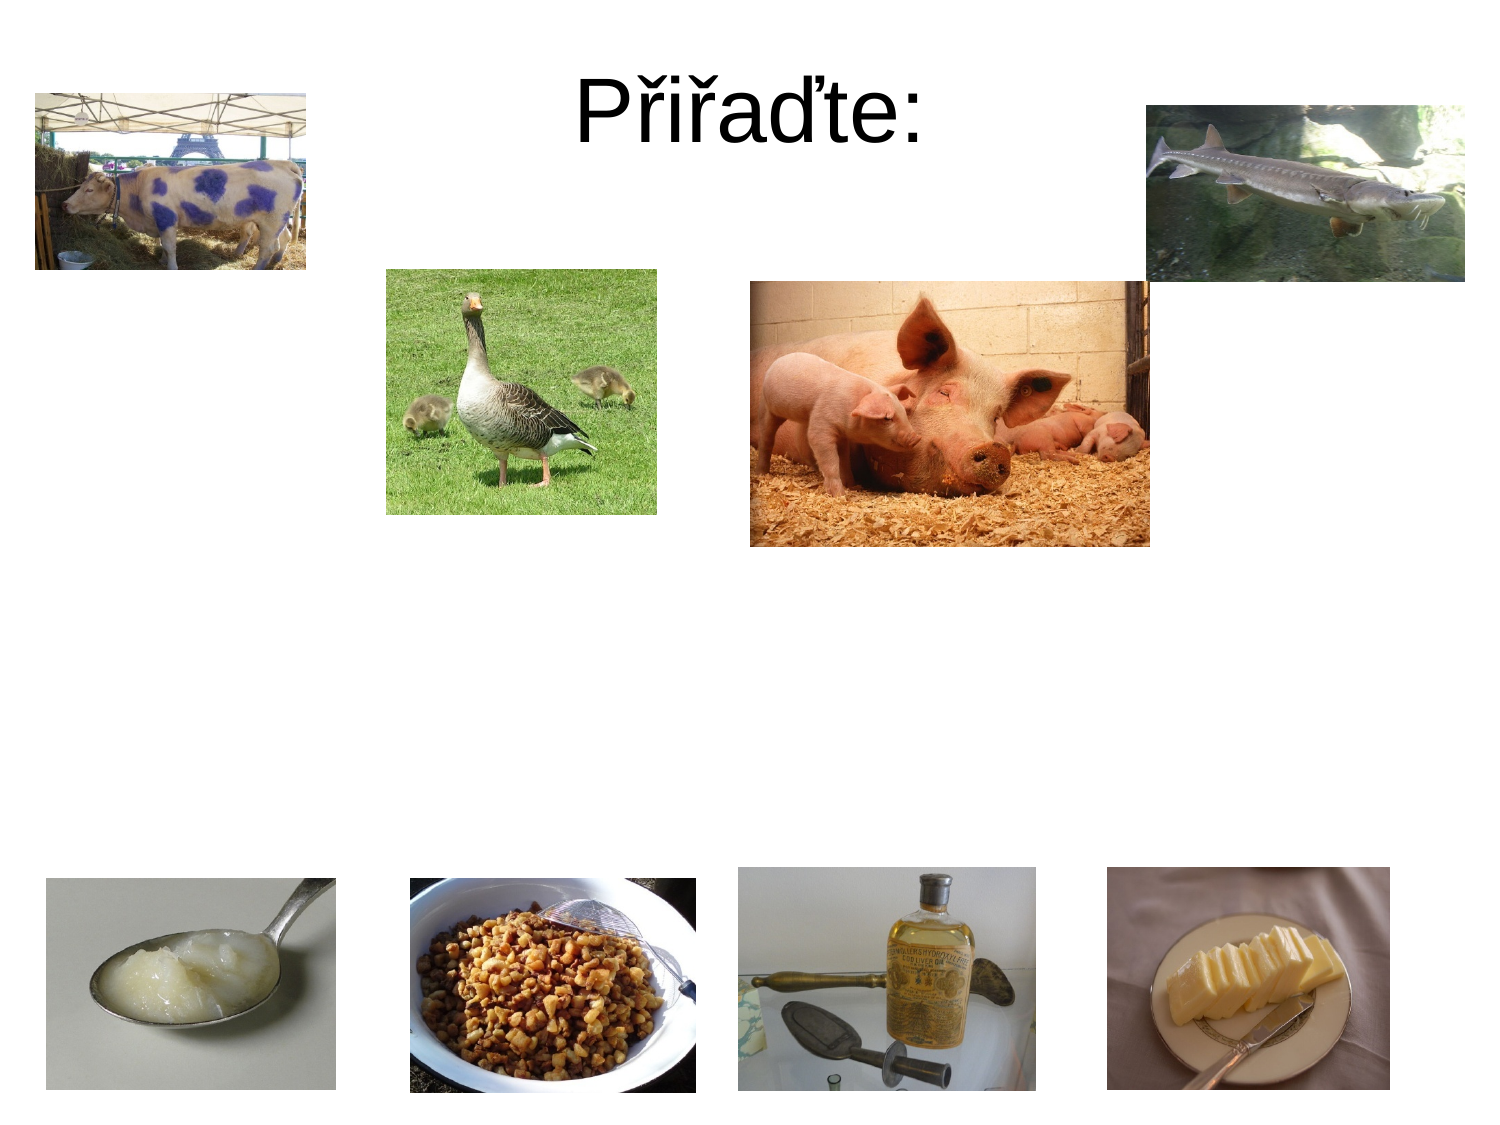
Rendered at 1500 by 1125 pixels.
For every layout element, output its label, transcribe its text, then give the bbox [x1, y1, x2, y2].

title Přiřaďte: [75, 23, 1426, 188]
picture [1107, 867, 1390, 1090]
text_box [738, 867, 1036, 1091]
picture [750, 105, 1465, 547]
picture [410, 878, 696, 1093]
picture [46, 878, 336, 1090]
picture [35, 93, 306, 270]
picture [386, 269, 657, 515]
